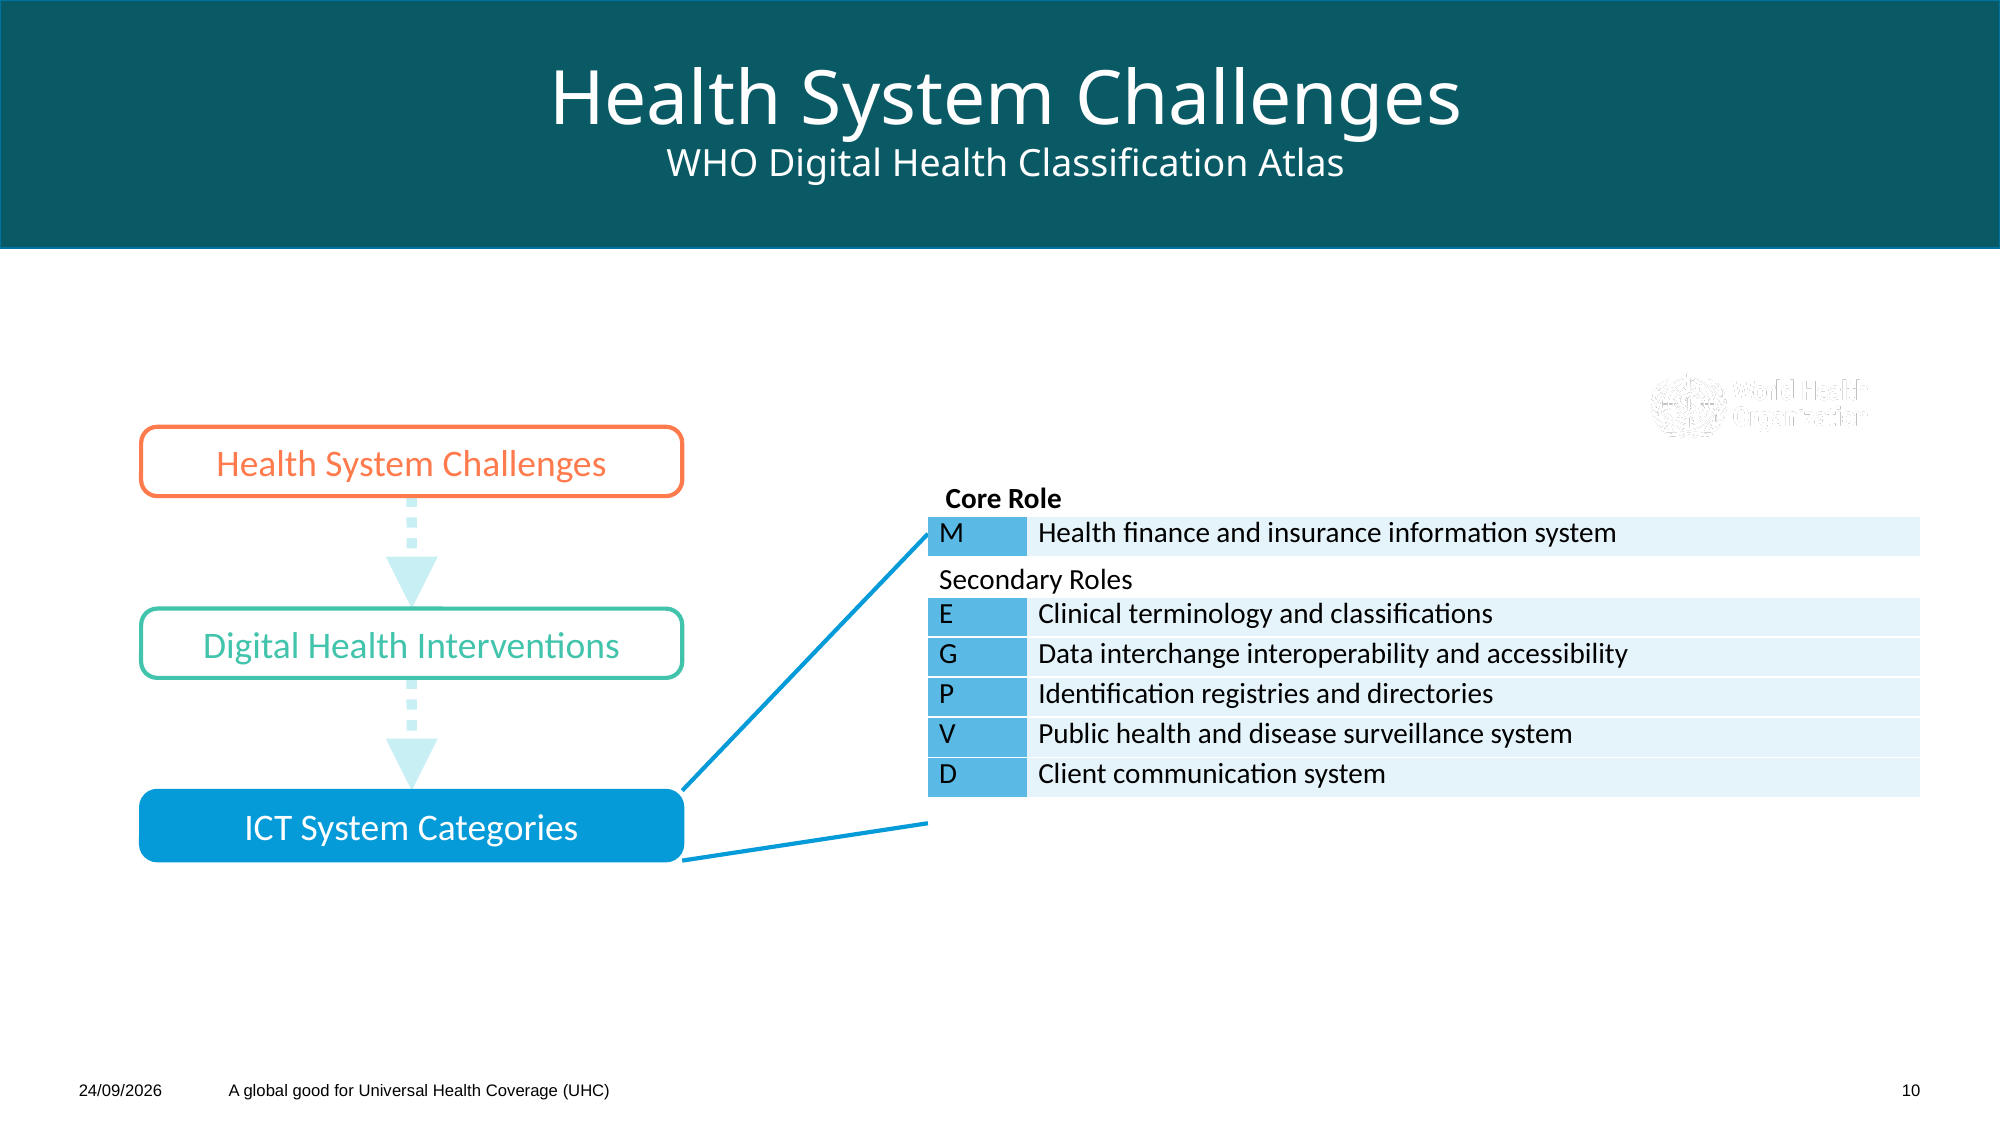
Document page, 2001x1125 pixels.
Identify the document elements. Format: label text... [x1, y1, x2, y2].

table_cell Identification registries and directories [1027, 678, 1920, 716]
table_header Core Role [928, 477, 1920, 515]
table_cell Public health and disease surveillance system [1027, 718, 1920, 757]
table_cell P [928, 678, 1027, 716]
table_cell G [928, 638, 1027, 676]
table_cell Data interchange interoperability and accessibility [1027, 638, 1920, 676]
table_cell Secondary Roles [928, 557, 1920, 596]
text_box Digital Health Interventions [141, 608, 683, 678]
slide_number 29/06/2020 [78, 1079, 209, 1109]
text_box Health System Challenges WHO Digital Health Classification Atlas [84, 41, 1928, 192]
text_box Health System Challenges [141, 426, 683, 497]
table_cell M [928, 517, 1027, 556]
table_cell Clinical terminology and classifications [1027, 598, 1920, 636]
slide_number <number> [1872, 1079, 1921, 1109]
footer A global good for Universal Health Coverage (UHC) [228, 1079, 873, 1125]
text_box [0, 0, 2000, 249]
table_cell Client communication system [1027, 758, 1920, 797]
table_cell D [928, 758, 1027, 797]
picture [1596, 349, 1922, 463]
table_cell V [928, 718, 1027, 757]
table_cell E [928, 598, 1027, 636]
table_cell Health finance and insurance information system [1027, 517, 1920, 556]
text_box ICT System Categories [141, 790, 683, 861]
